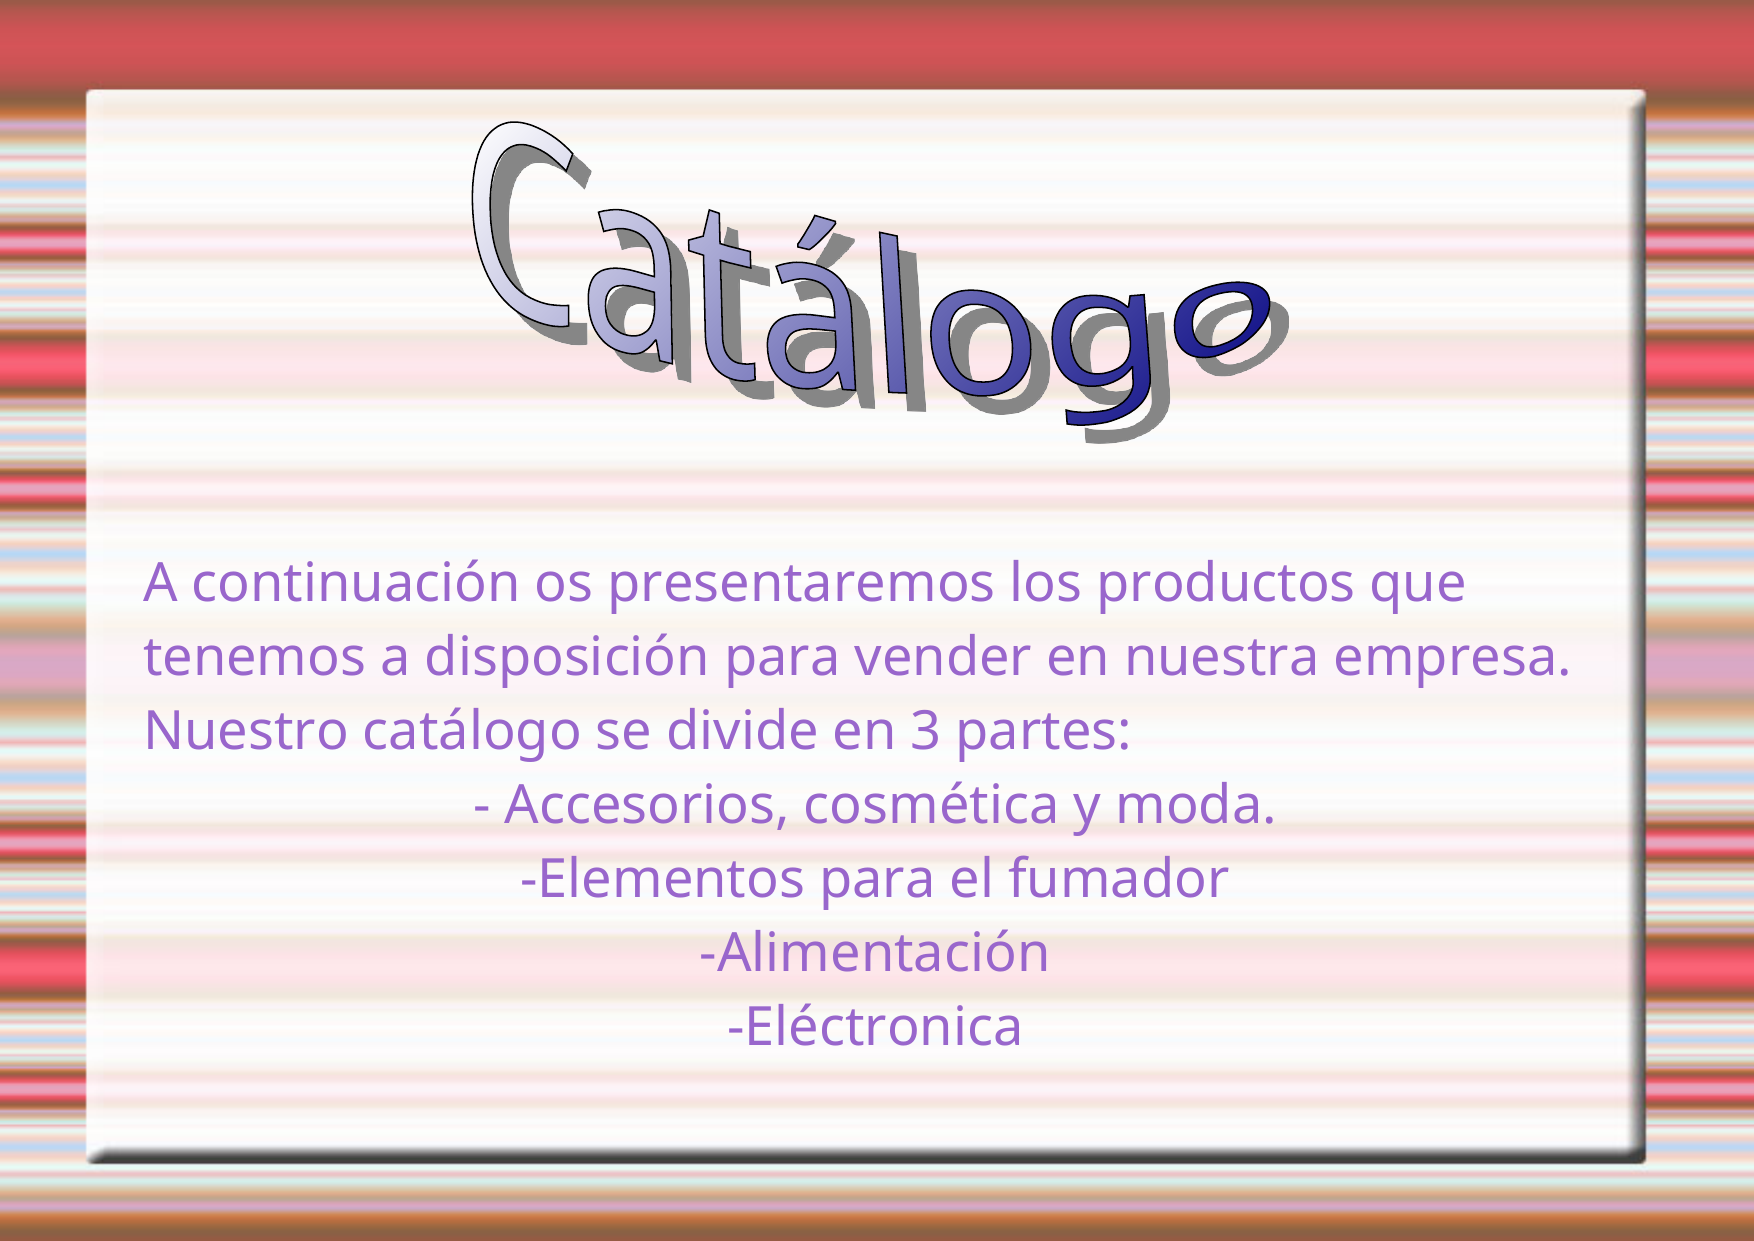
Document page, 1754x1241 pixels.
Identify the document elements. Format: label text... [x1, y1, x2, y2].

text_box Catálogo [1174, 282, 1270, 358]
text_box Catálogo [879, 232, 907, 394]
text_box Catálogo [797, 215, 836, 250]
text_box Catálogo [930, 290, 1031, 396]
text_box Catálogo [1052, 294, 1151, 426]
text_box Catálogo [767, 262, 856, 391]
subtitle A continuación os presentaremos los productos que tenemos a disposición para vender en nuestra empresa. Nuestro catálogo se divide en 3 partes: - Accesorios, cosmética y moda. -Elementos para el fumador -Alimentación -Eléctronica [143, 472, 1608, 1132]
text_box Catálogo [588, 209, 673, 364]
picture [0, 0, 1754, 1241]
text_box Catálogo [472, 122, 573, 327]
text_box Catálogo [688, 209, 756, 382]
